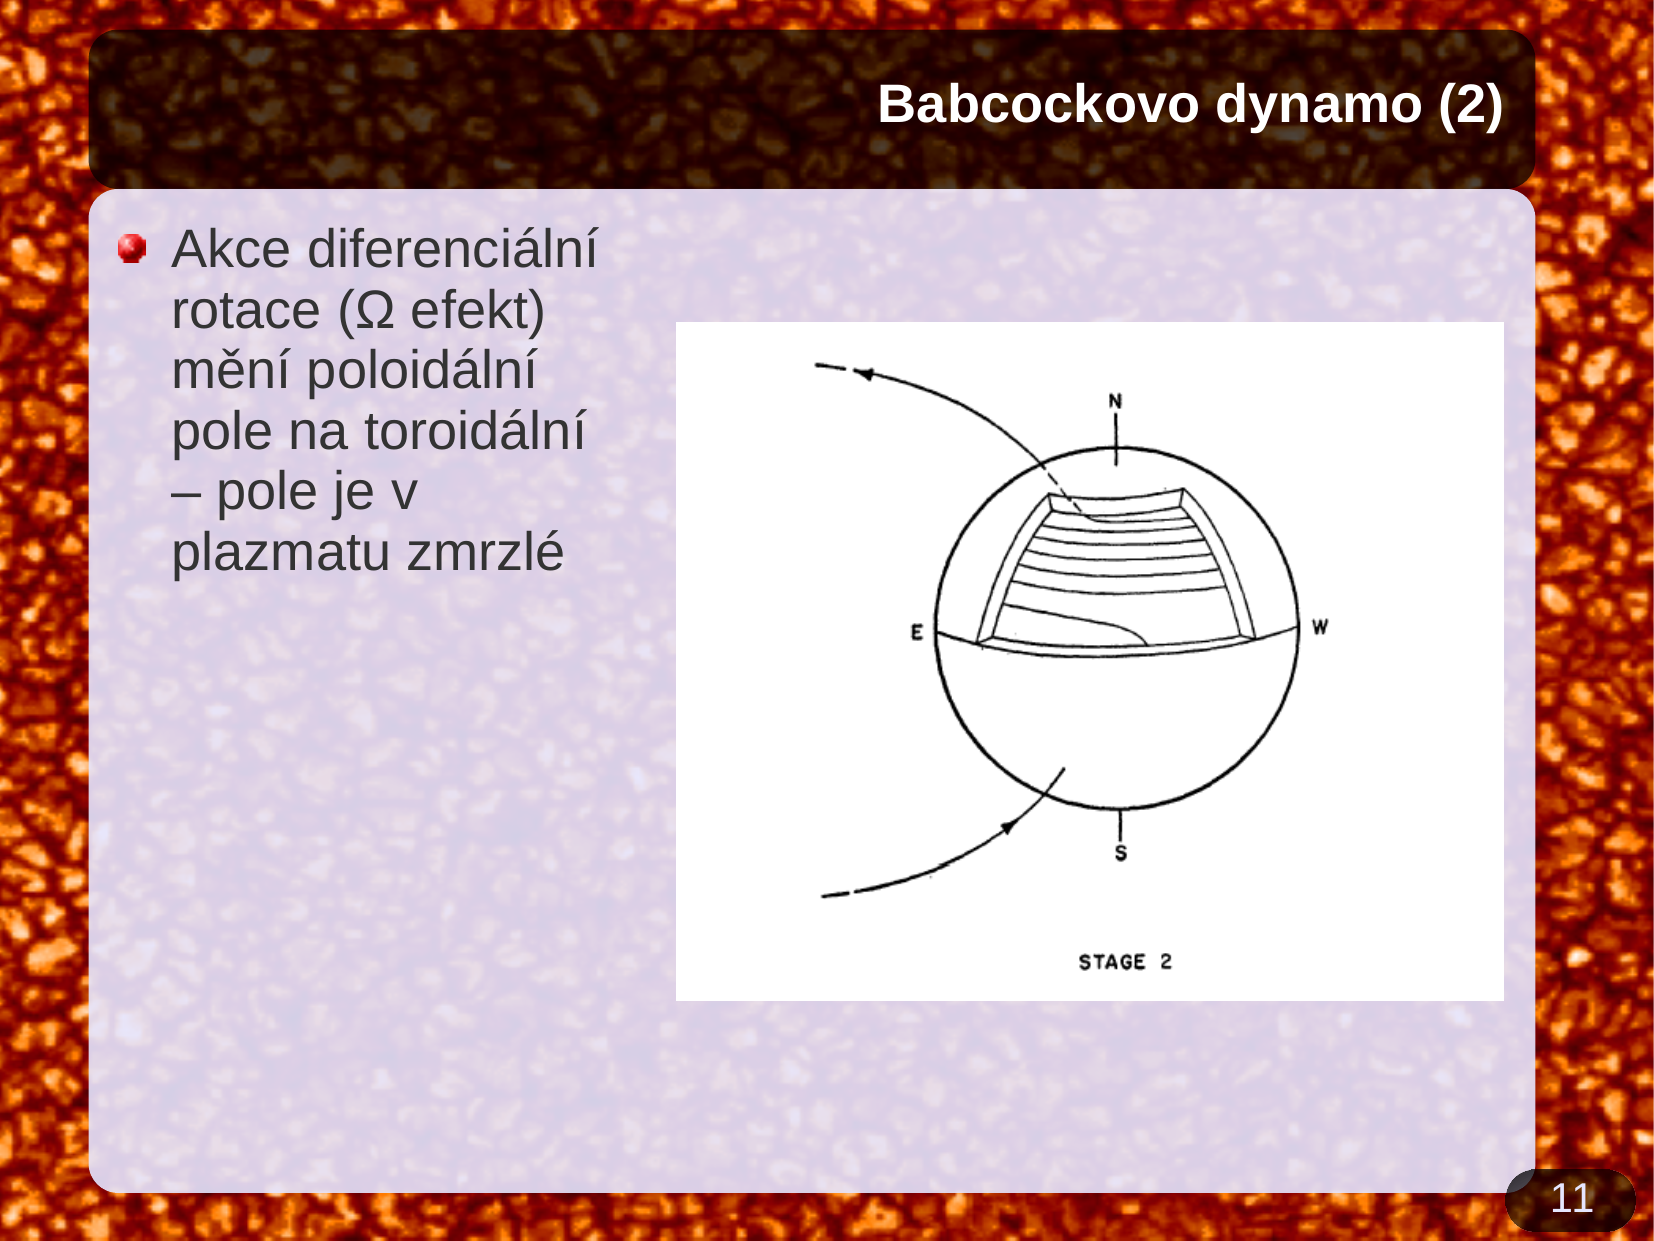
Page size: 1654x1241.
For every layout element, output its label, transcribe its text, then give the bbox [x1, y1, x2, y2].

picture [0, 0, 1654, 1241]
list Akce diferenciální rotace (Ω efekt) mění poloidální pole na toroidální – pole je v plazmatu zmrzlé [118, 218, 621, 1164]
title Babcockovo dynamo (2) [118, 59, 1506, 148]
